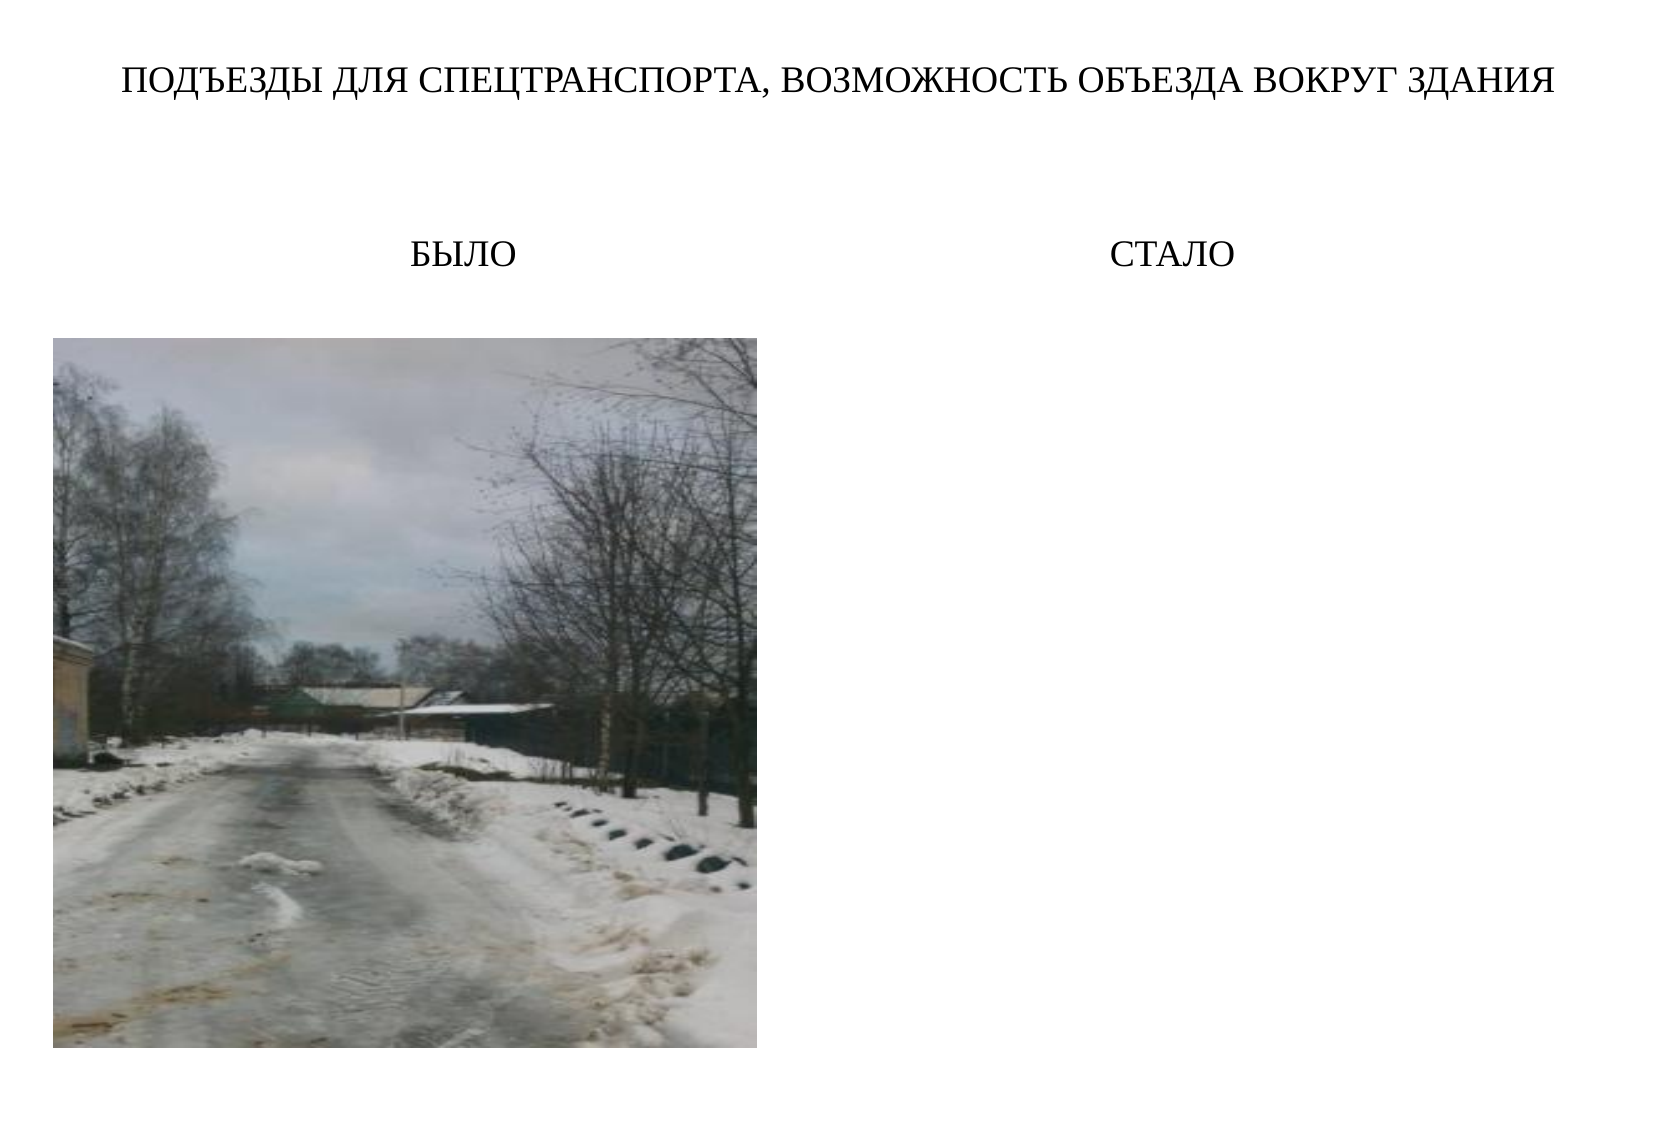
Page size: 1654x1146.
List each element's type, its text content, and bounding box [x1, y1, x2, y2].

text_box СТАЛО [1038, 221, 1307, 281]
text_box БЫЛО [370, 221, 557, 281]
text_box ПОДЪЕЗДЫ ДЛЯ СПЕЦТРАНСПОРТА, ВОЗМОЖНОСТЬ ОБЪЕЗДА ВОКРУГ ЗДАНИЯ [100, 45, 1577, 110]
picture [53, 338, 757, 1048]
